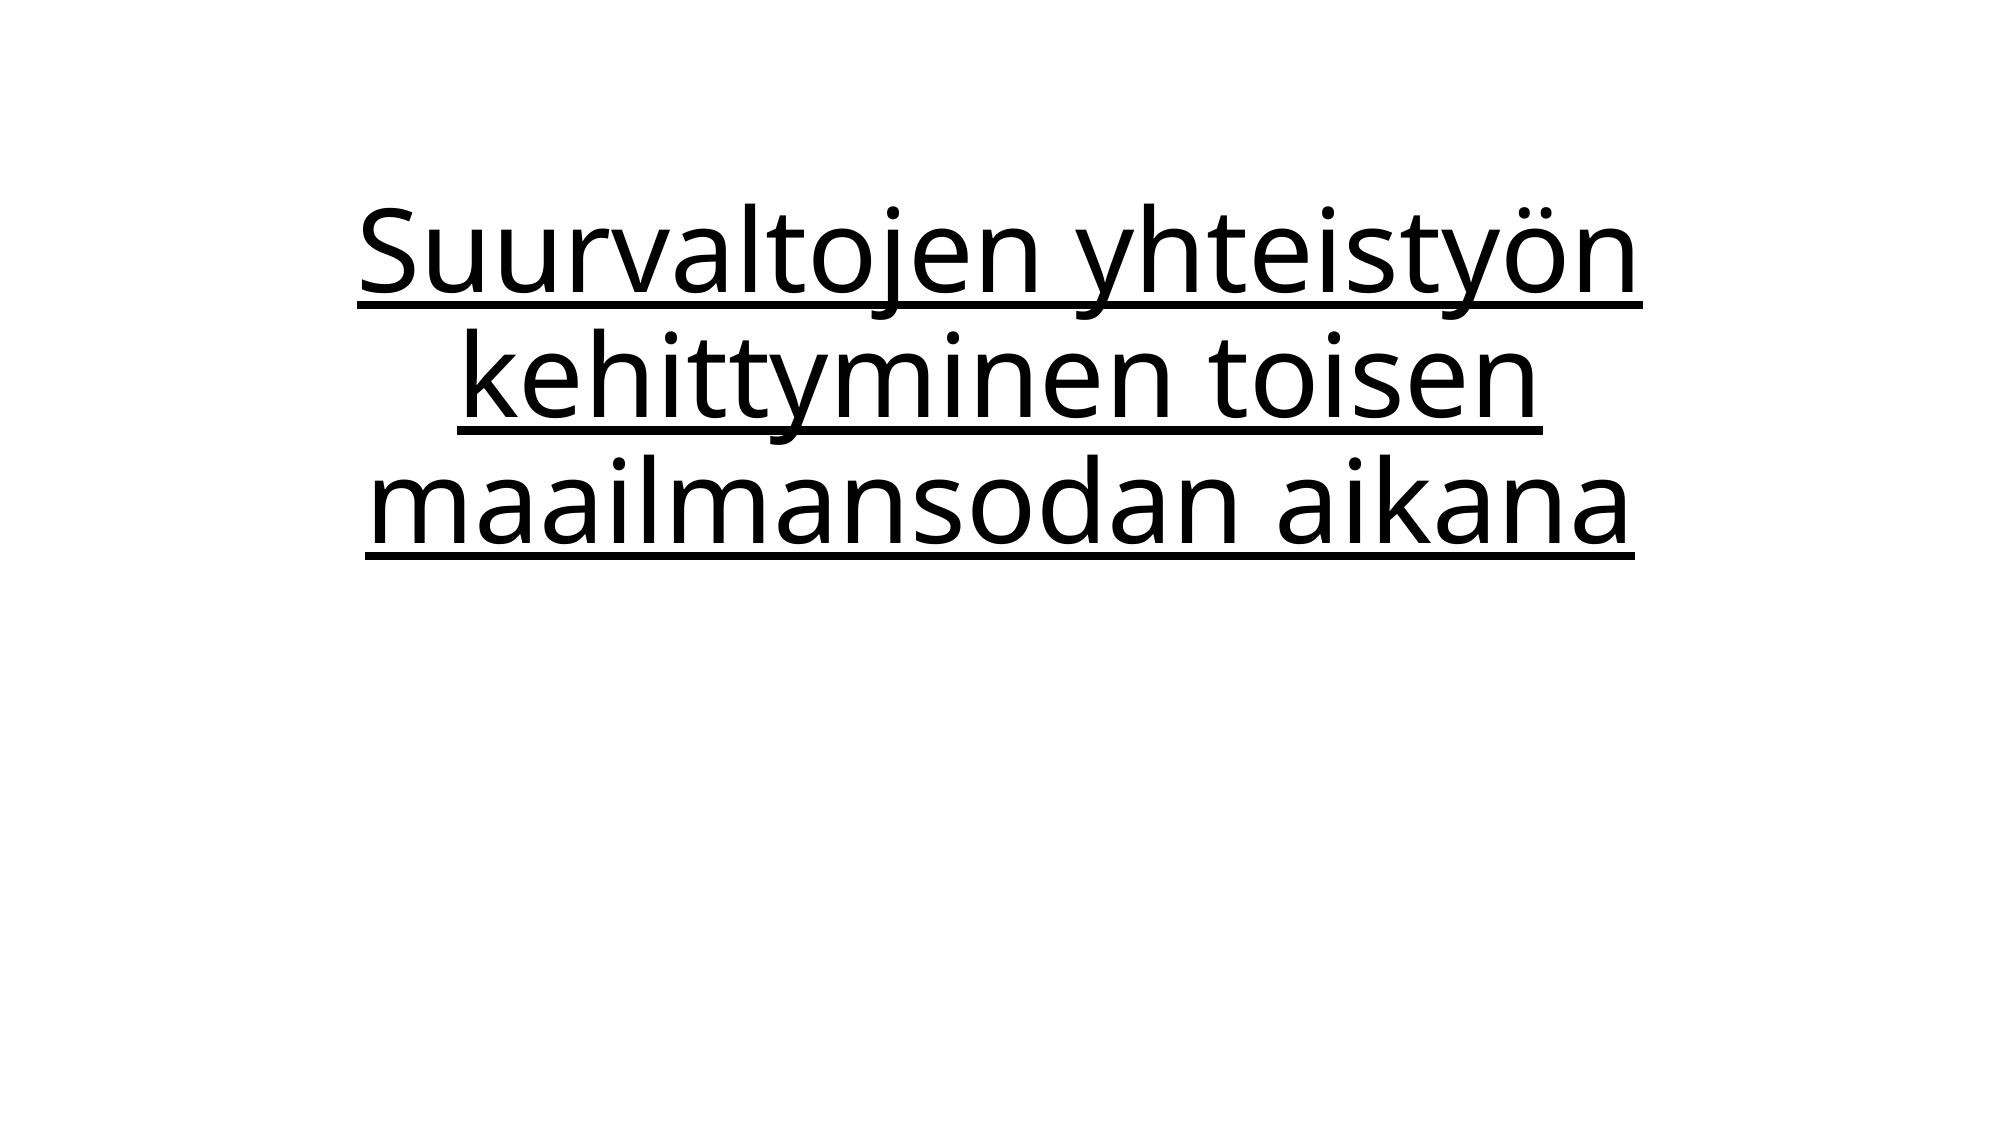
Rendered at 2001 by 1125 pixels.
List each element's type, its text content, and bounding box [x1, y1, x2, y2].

title Suurvaltojen yhteistyön kehittyminen toisen maailmansodan aikana [249, 184, 1750, 576]
